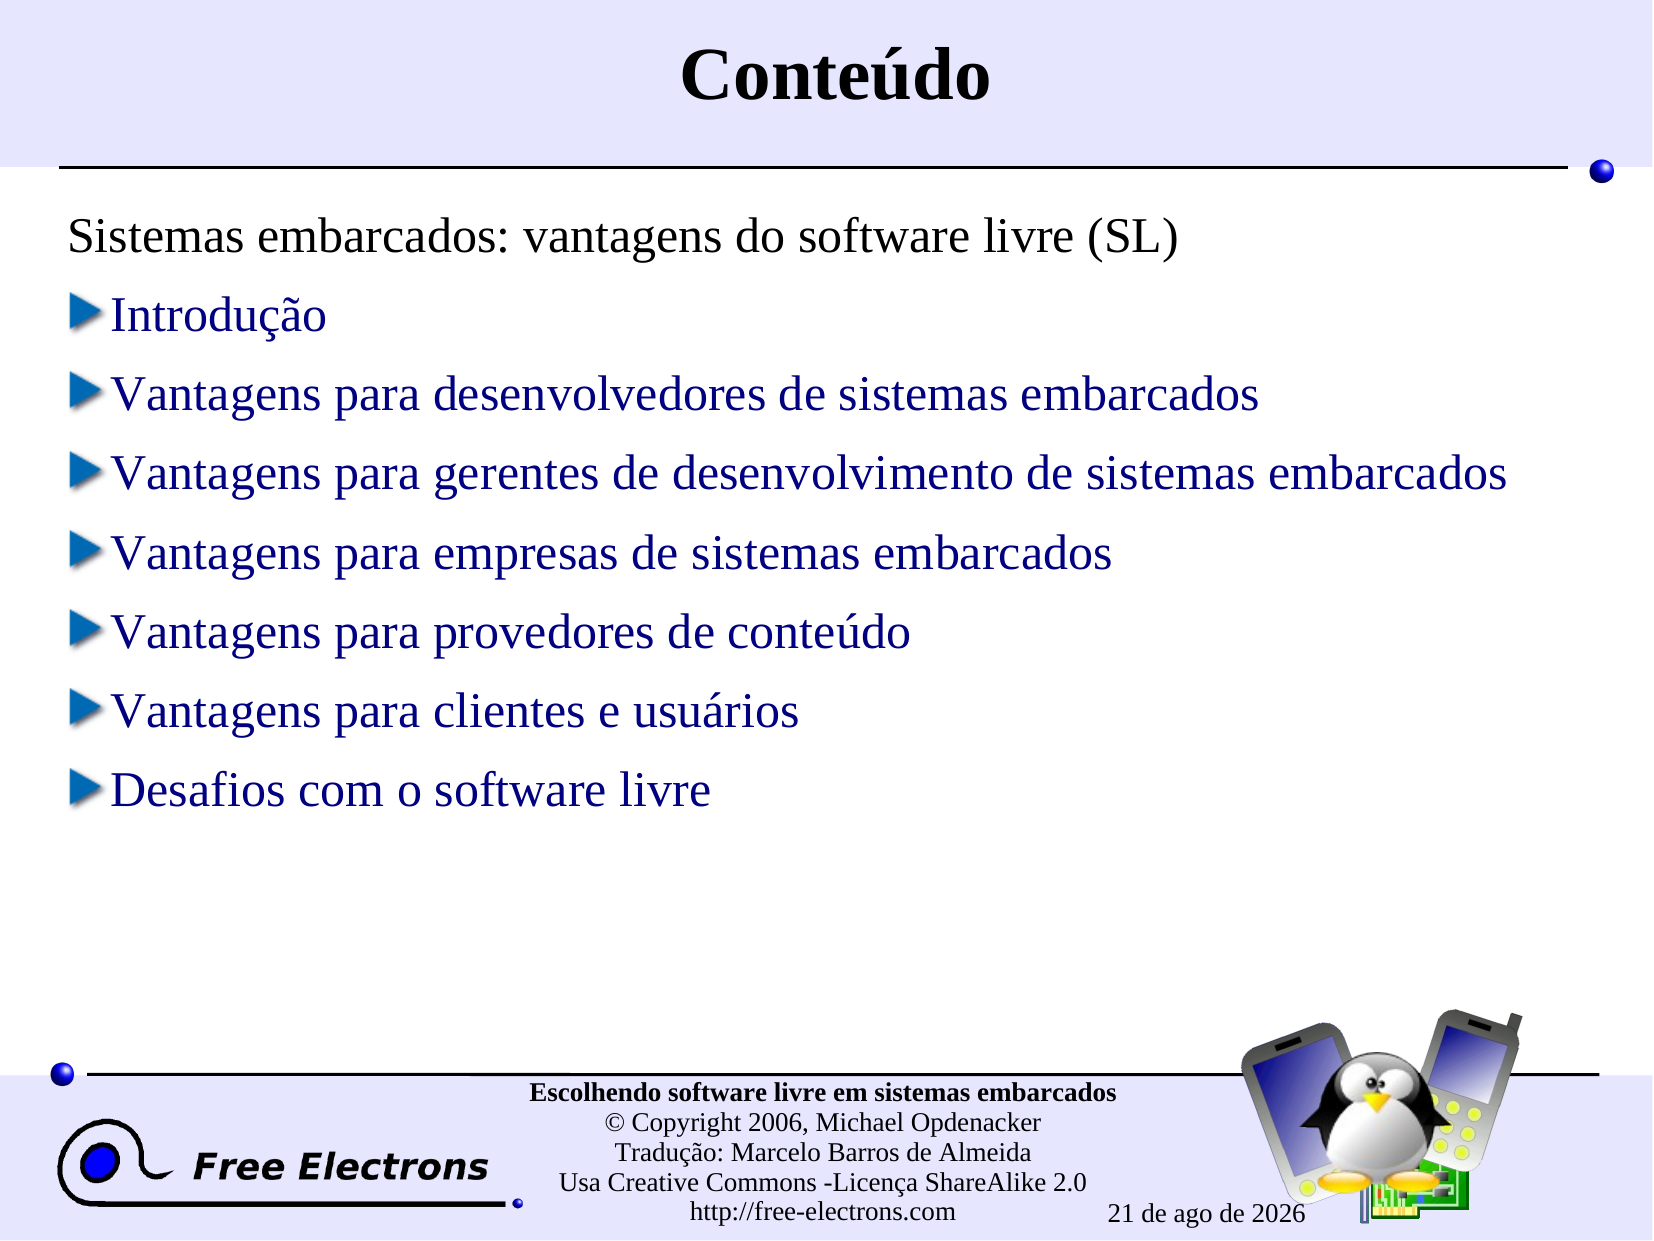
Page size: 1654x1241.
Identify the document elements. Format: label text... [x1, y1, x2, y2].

list Sistemas embarcados: vantagens do software livre (SL) Introdução Vantagens para desenvolvedores de sistemas embarcados Vantagens para gerentes de desenvolvimento de sistemas embarcados Vantagens para empresas de sistemas embarcados Vantagens para provedores de conteúdo Vantagens para clientes e usuários Desafios com o software livre [49, 212, 1581, 1063]
picture [1230, 1063, 1521, 1241]
title Conteúdo [33, 25, 1603, 124]
picture [50, 1108, 527, 1216]
